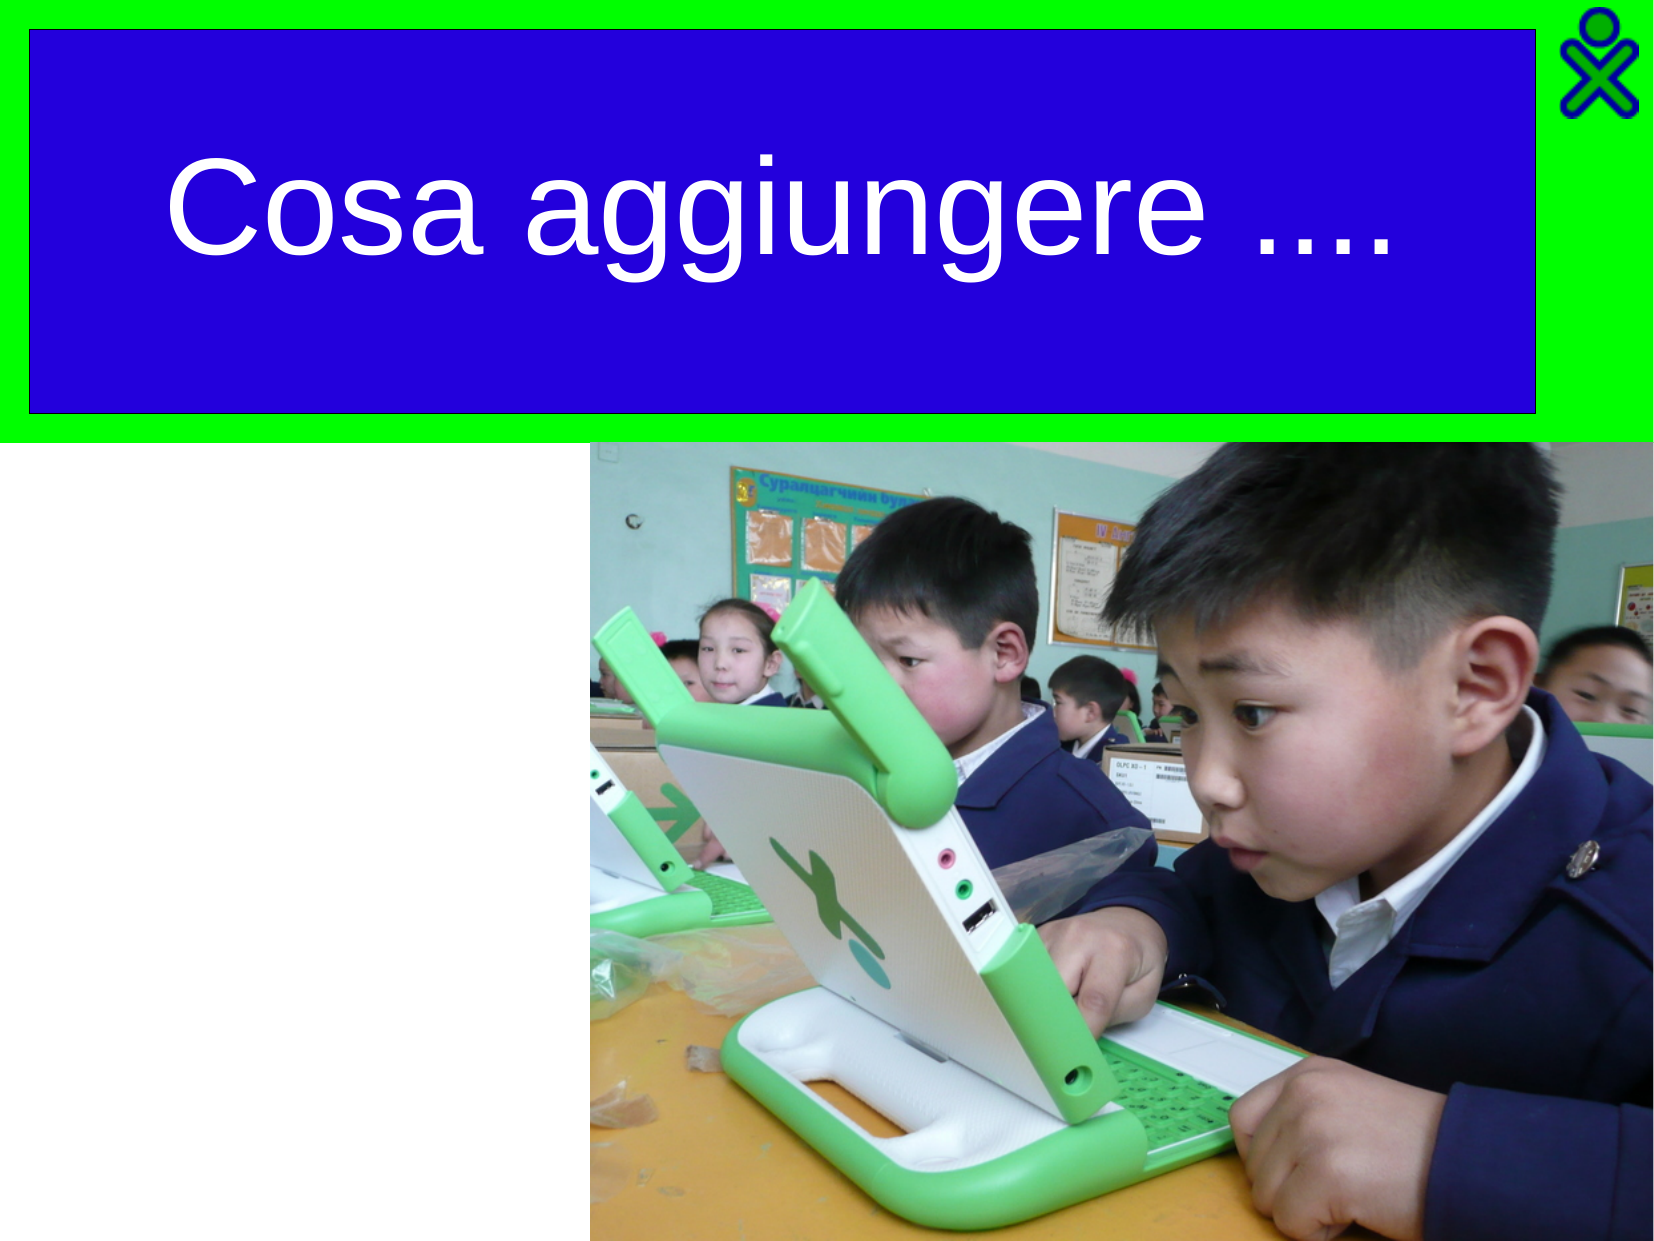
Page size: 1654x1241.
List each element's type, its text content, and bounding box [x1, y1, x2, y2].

picture [590, 442, 1654, 1241]
title Cosa aggiungere .... [59, 7, 1506, 407]
picture [1559, 7, 1639, 119]
